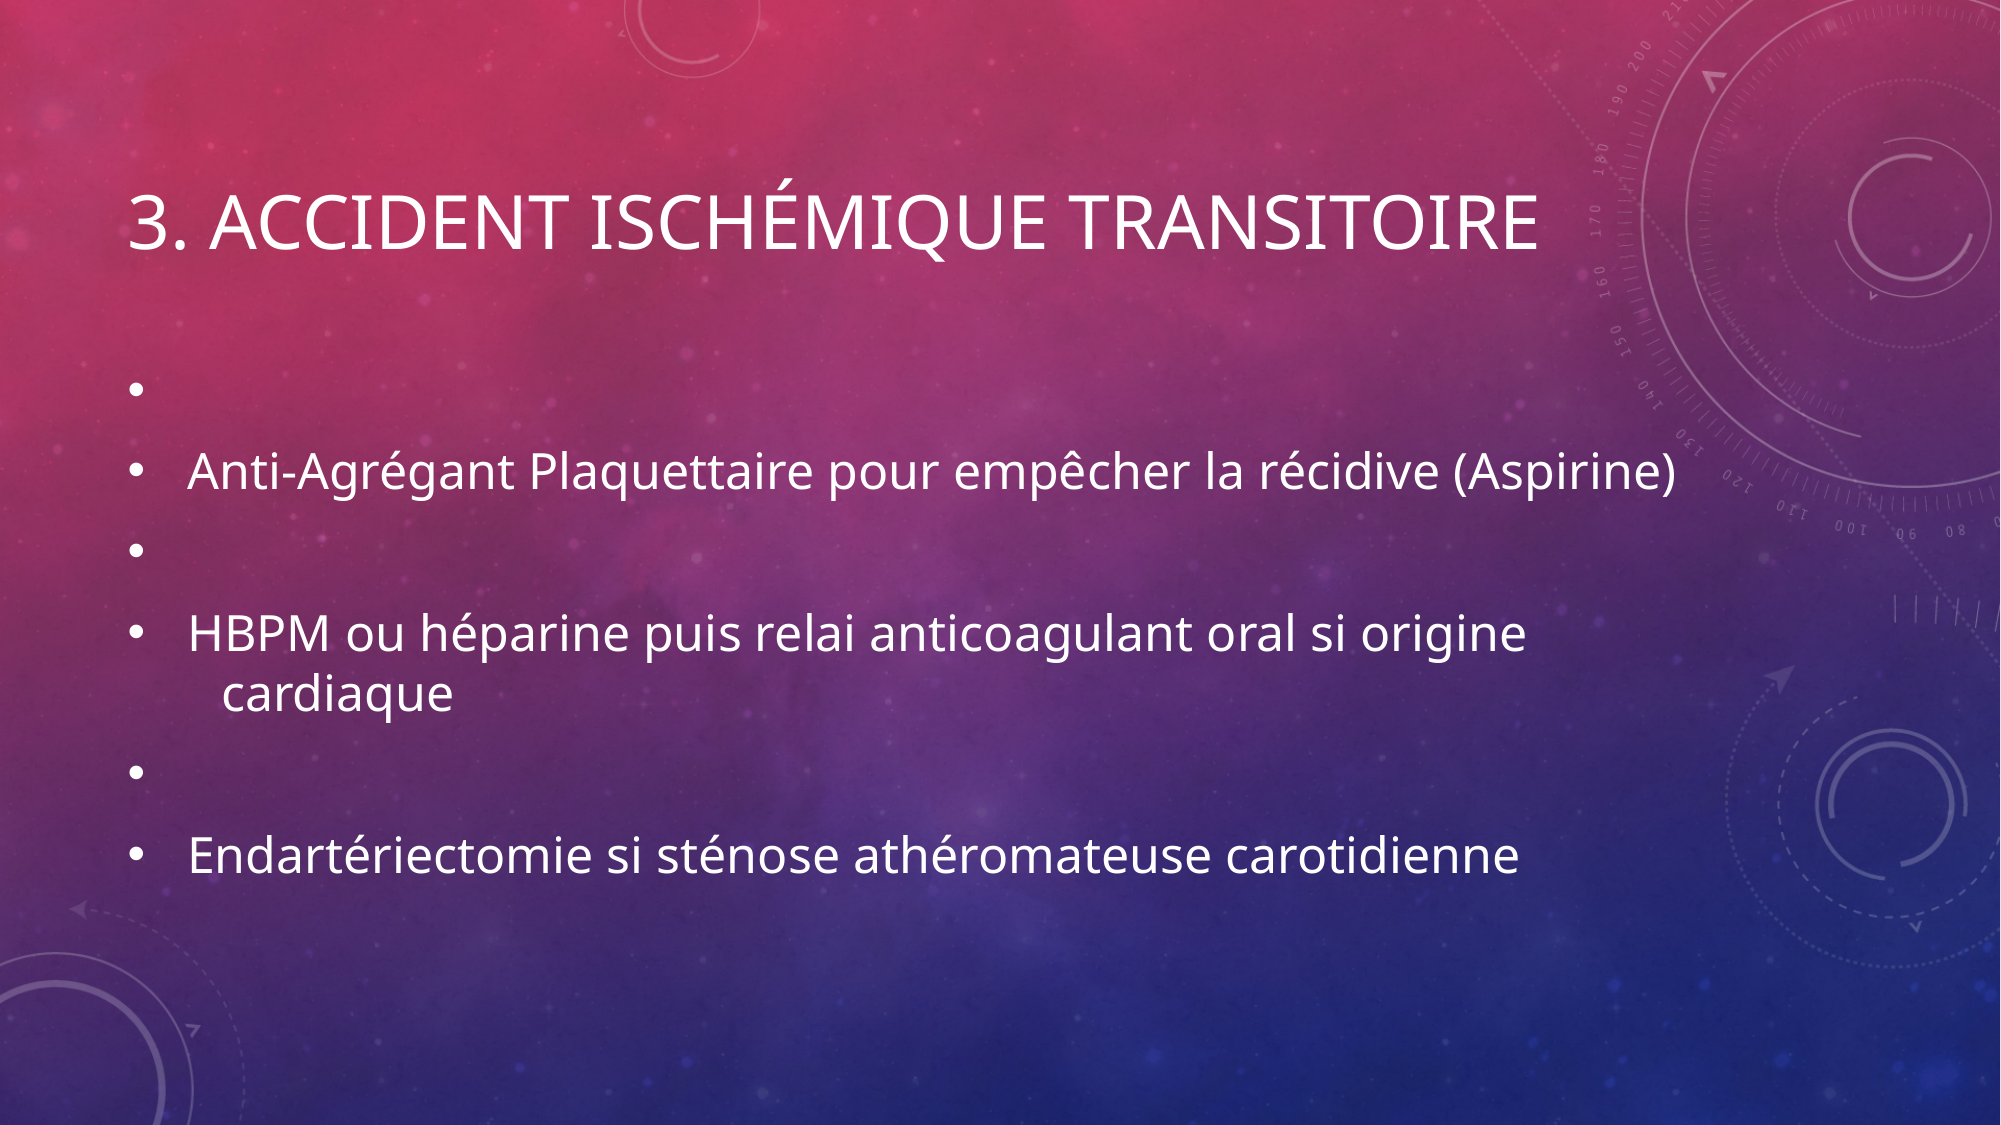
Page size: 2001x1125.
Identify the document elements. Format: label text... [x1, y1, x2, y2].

title 3. Accident ischémique transitoire [112, 99, 1775, 339]
list Anti-Agrégant Plaquettaire pour empêcher la récidive (Aspirine) HBPM ou héparine puis relai anticoagulant oral si origine cardiaque Endartériectomie si sténose athéromateuse carotidienne [112, 351, 1775, 950]
